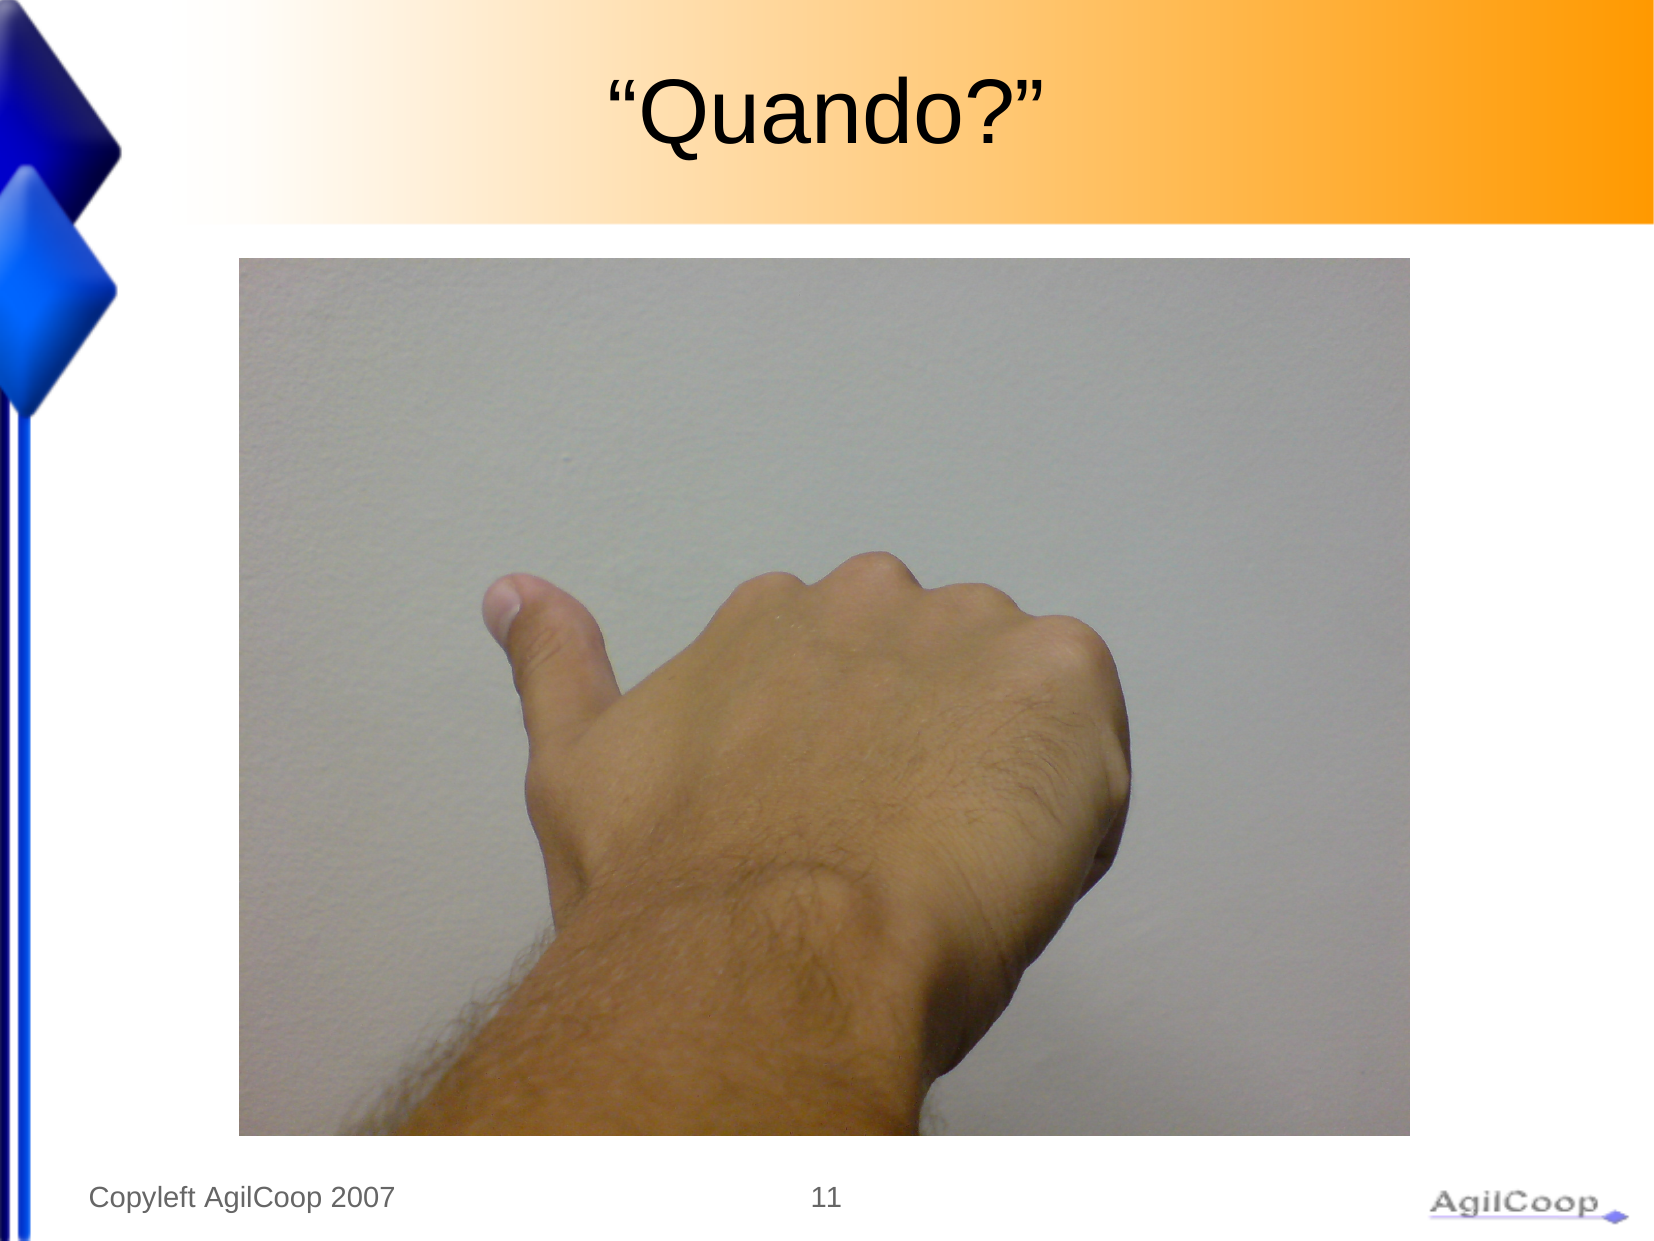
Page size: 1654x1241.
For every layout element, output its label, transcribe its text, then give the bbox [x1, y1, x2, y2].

picture [0, 0, 1654, 1241]
title “Quando?” [82, 8, 1571, 216]
